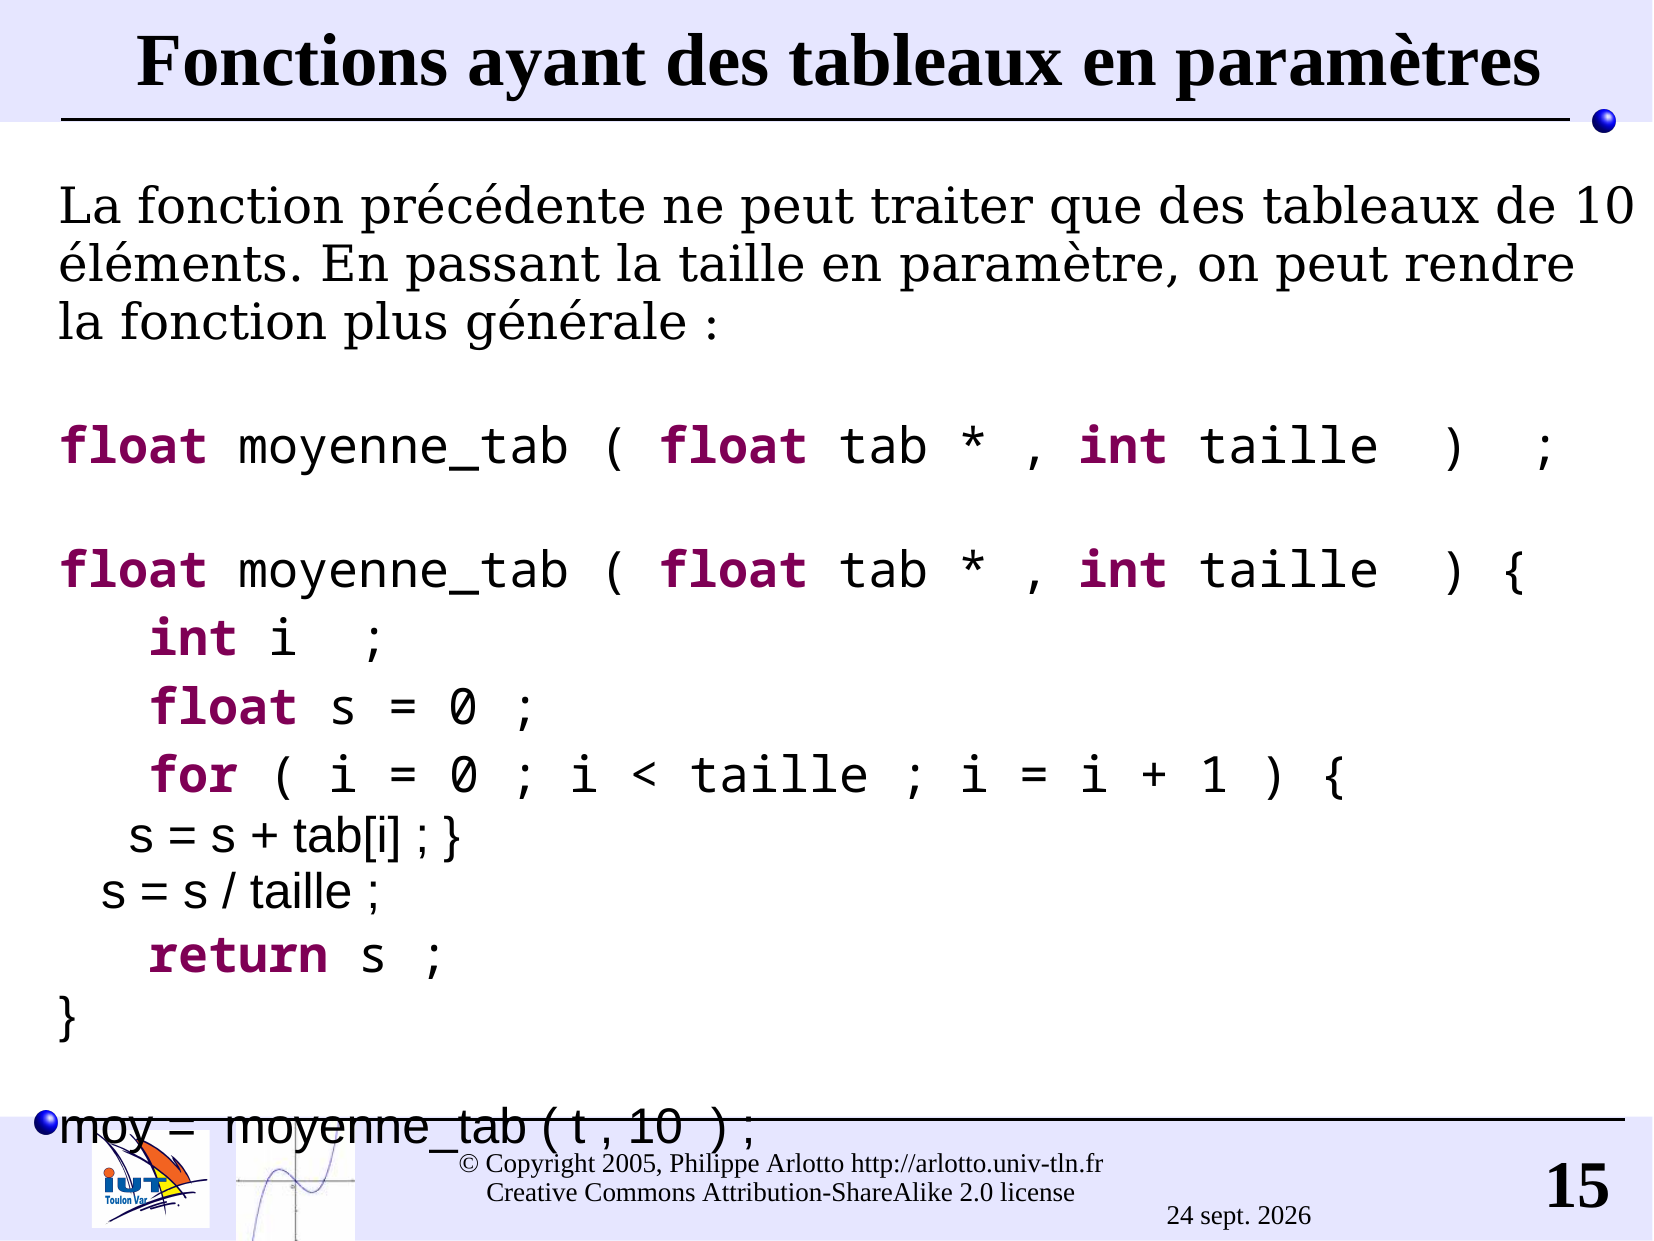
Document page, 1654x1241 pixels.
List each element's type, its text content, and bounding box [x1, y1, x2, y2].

picture [273, 1121, 287, 1140]
text_box La fonction précédente ne peut traiter que des tableaux de 10 éléments. En passant la taille en paramètre, on peut rendre la fonction plus générale : float moyenne_tab ( float tab * , int taille ) ; float moyenne_tab ( float tab * , int taille ) { int i ; float s = 0 ; for ( i = 0 ; i < taille ; i = i + 1 ) { s = s + tab[i] ; } s = s / taille ; return s ; } moy = moyenne_tab ( t , 10 ) ; [59, 177, 1638, 1094]
picture [325, 1121, 339, 1127]
picture [236, 1121, 355, 1241]
picture [300, 1121, 312, 1137]
title Fonctions ayant des tableaux en paramètres [95, 11, 1585, 110]
